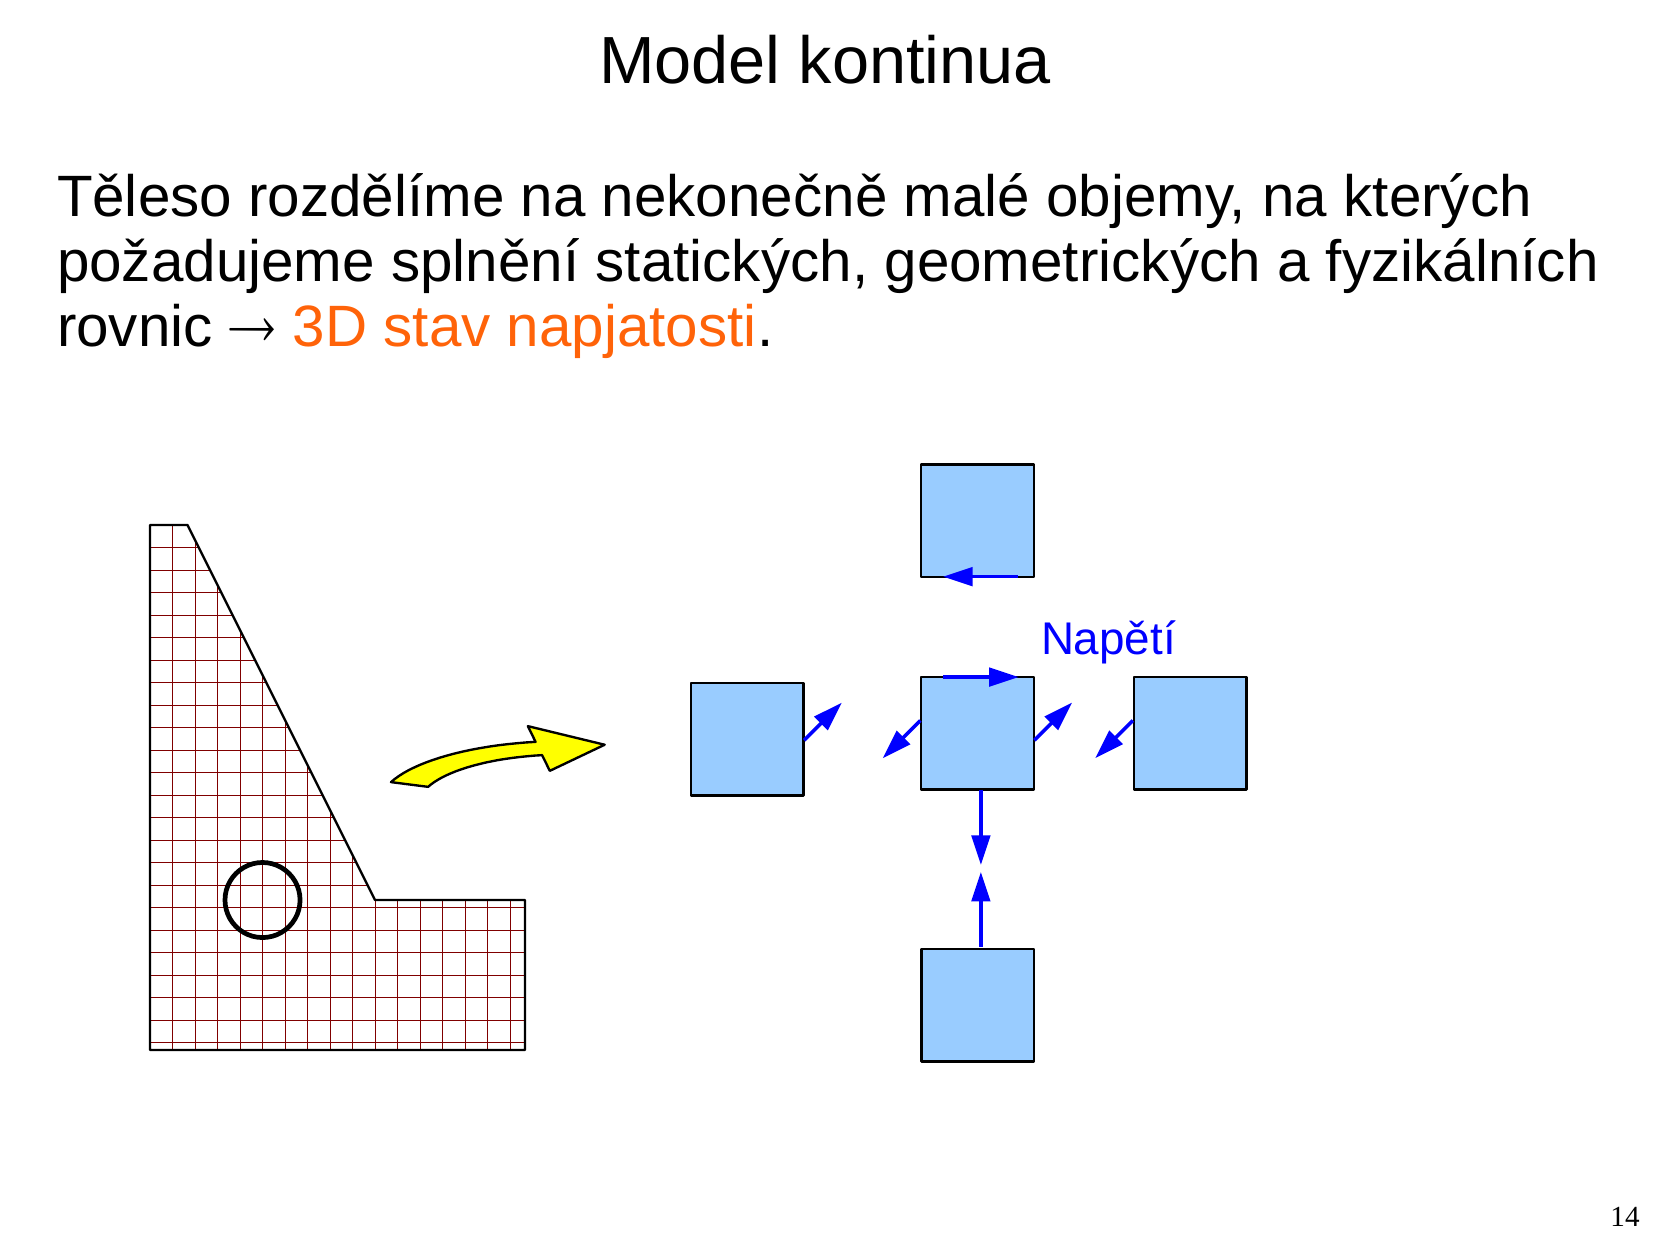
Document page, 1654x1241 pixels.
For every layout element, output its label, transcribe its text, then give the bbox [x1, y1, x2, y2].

text_box [921, 948, 1034, 1062]
text_box [691, 683, 804, 796]
text_box [1133, 677, 1247, 790]
text_box [150, 525, 526, 1051]
text_box Napětí [1026, 605, 1192, 678]
text_box [921, 464, 1034, 577]
text_box [921, 677, 1034, 790]
list Těleso rozdělíme na nekonečně malé objemy, na kterých požadujeme splnění statických, geometrických a fyzikálních rovnic ® 3D stav napjatosti. [57, 163, 1608, 1238]
title Model kontinua [37, 8, 1613, 113]
text_box [391, 726, 605, 787]
